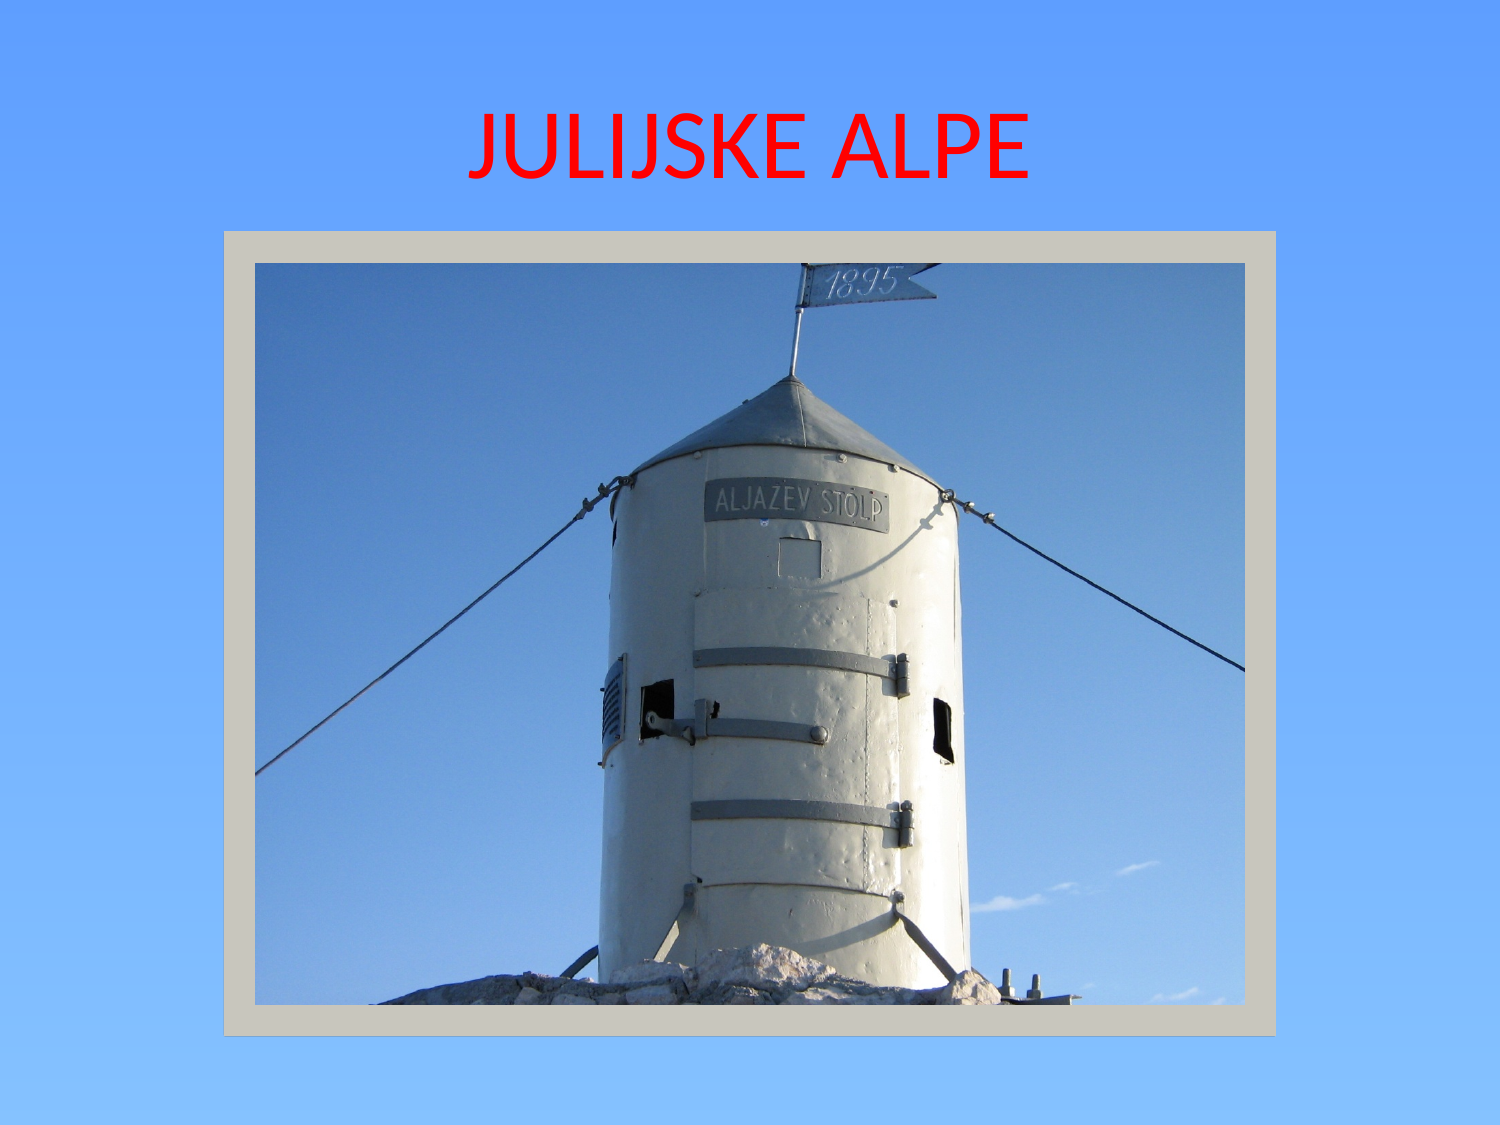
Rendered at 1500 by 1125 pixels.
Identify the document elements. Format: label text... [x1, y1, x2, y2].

title JULIJSKE ALPE [75, 45, 1425, 233]
picture [255, 262, 1245, 1005]
